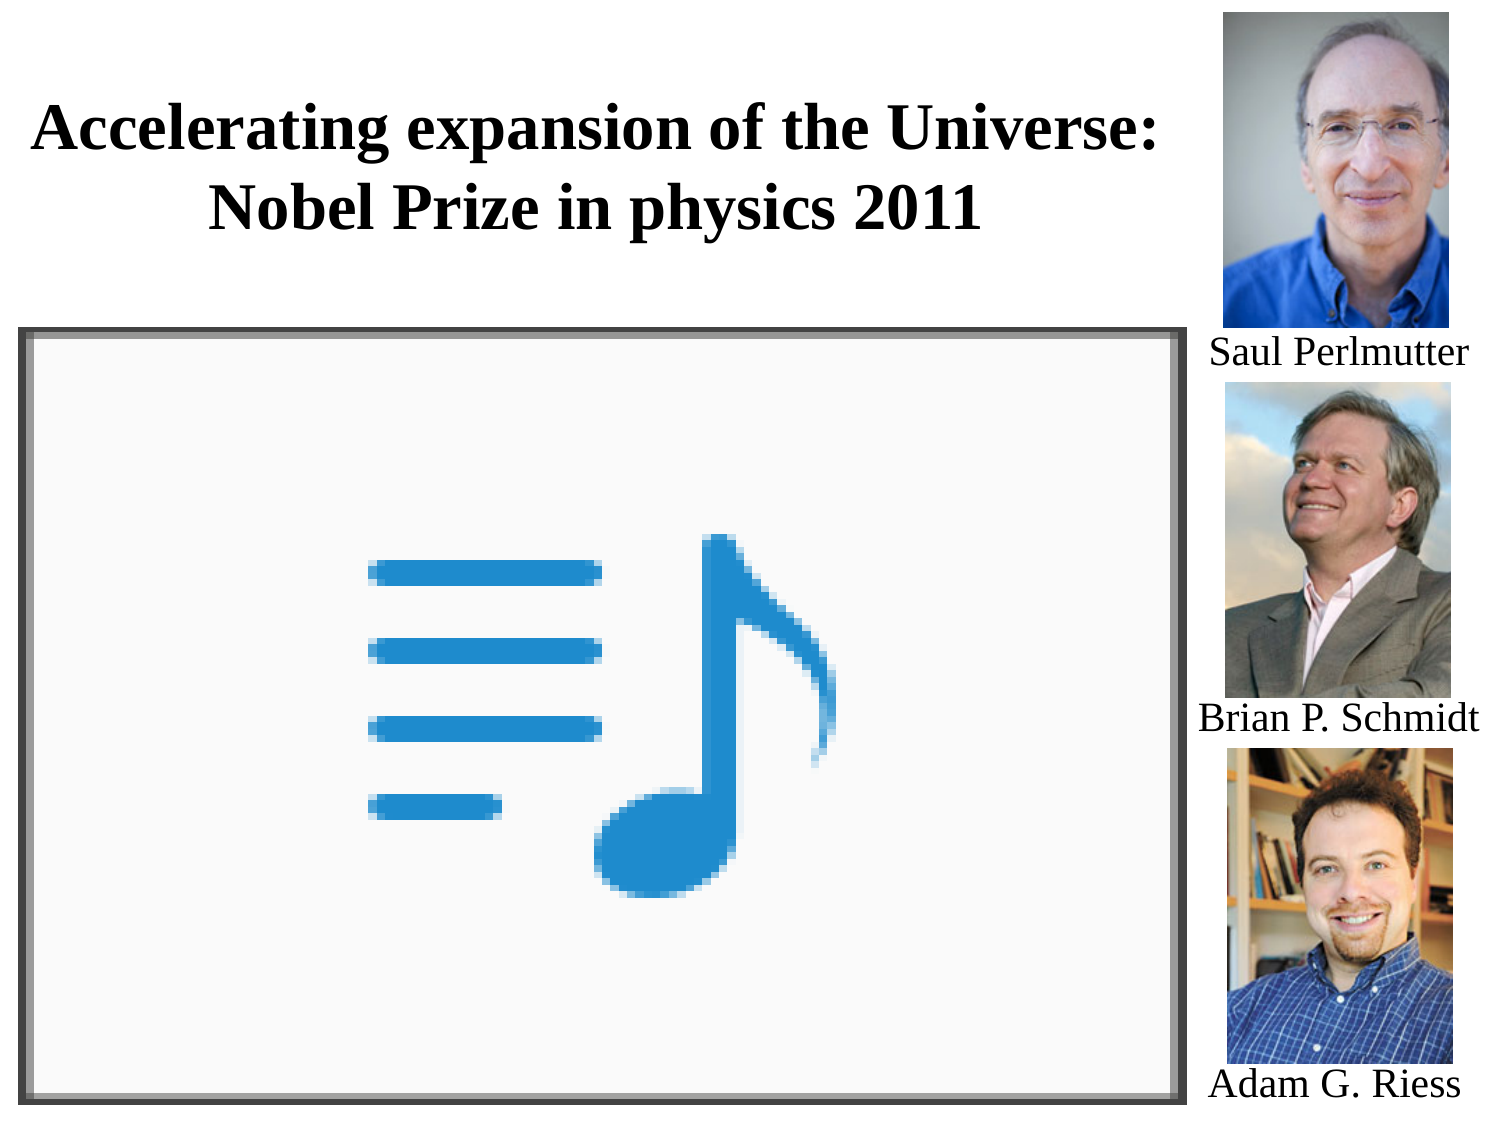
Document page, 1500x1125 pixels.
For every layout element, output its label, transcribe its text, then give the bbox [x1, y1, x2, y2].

text_box [17, 325, 1188, 1106]
picture [1225, 382, 1451, 682]
text_box Adam G. Riess [1193, 1048, 1484, 1114]
picture [1223, 12, 1449, 316]
text_box Saul Perlmutter [1193, 316, 1497, 382]
picture [1227, 748, 1453, 1048]
title Accelerating expansion of the Universe: Nobel Prize in physics 2011 [1, 50, 1192, 276]
text_box Brian P. Schmidt [1183, 682, 1500, 748]
